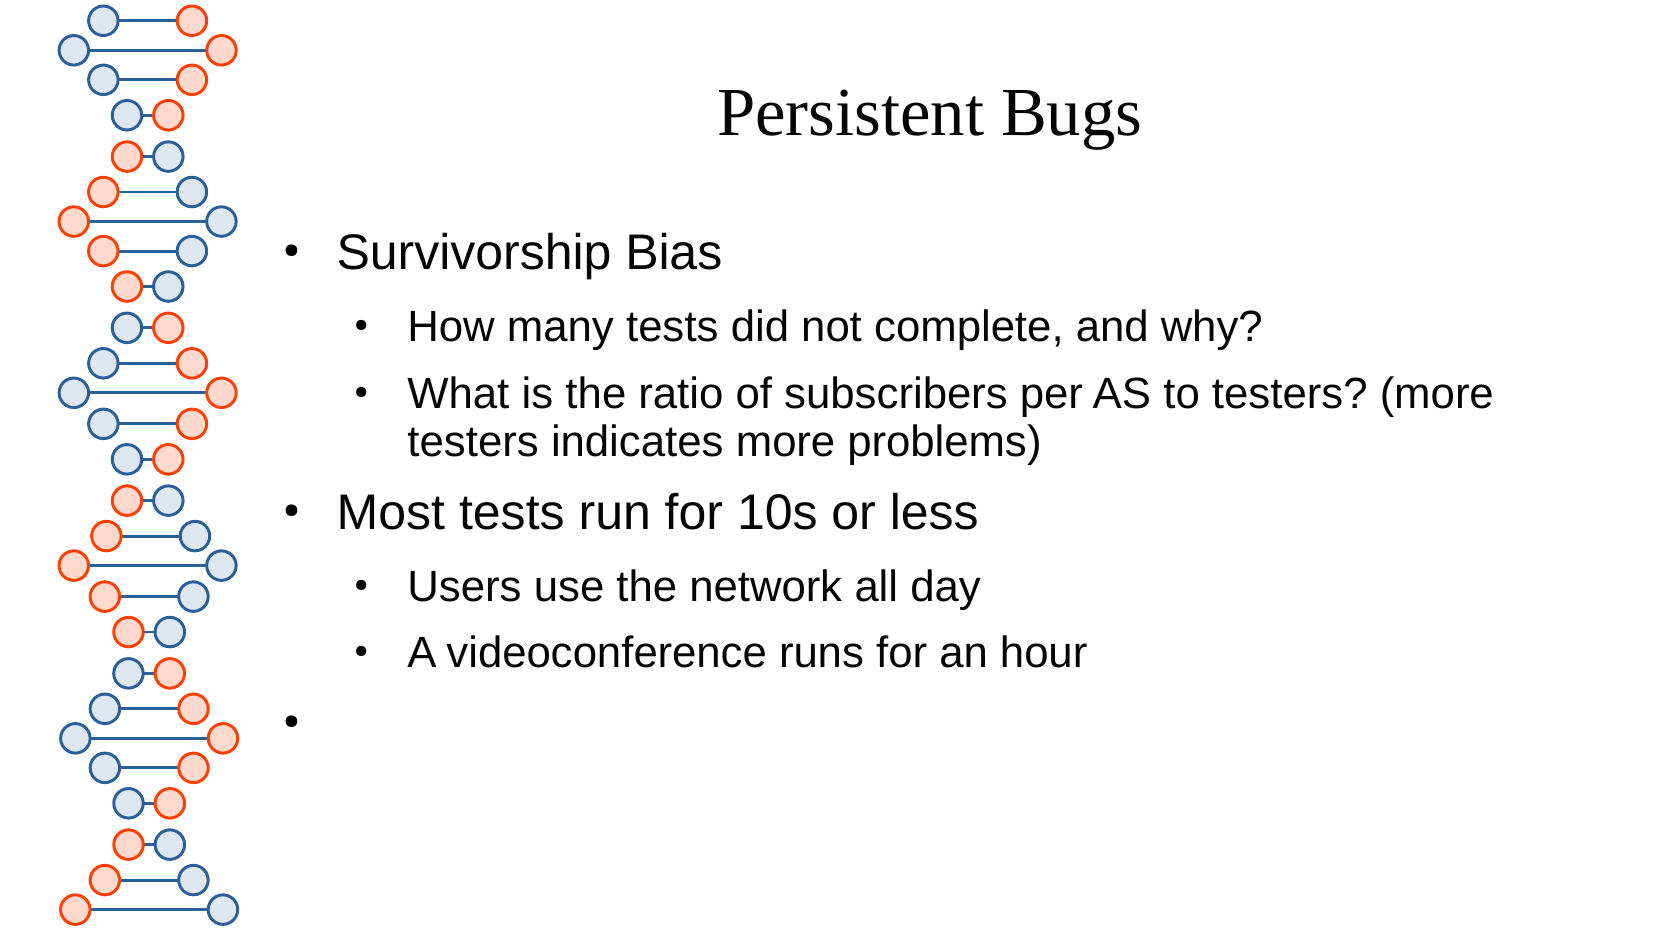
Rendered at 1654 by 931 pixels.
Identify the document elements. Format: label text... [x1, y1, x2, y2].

title Persistent Bugs [265, 35, 1595, 189]
list Survivorship Bias How many tests did not complete, and why? What is the ratio of subscribers per AS to testers? (more testers indicates more problems) Most tests run for 10s or less Users use the network all day A videoconference runs for an hour [265, 224, 1595, 764]
